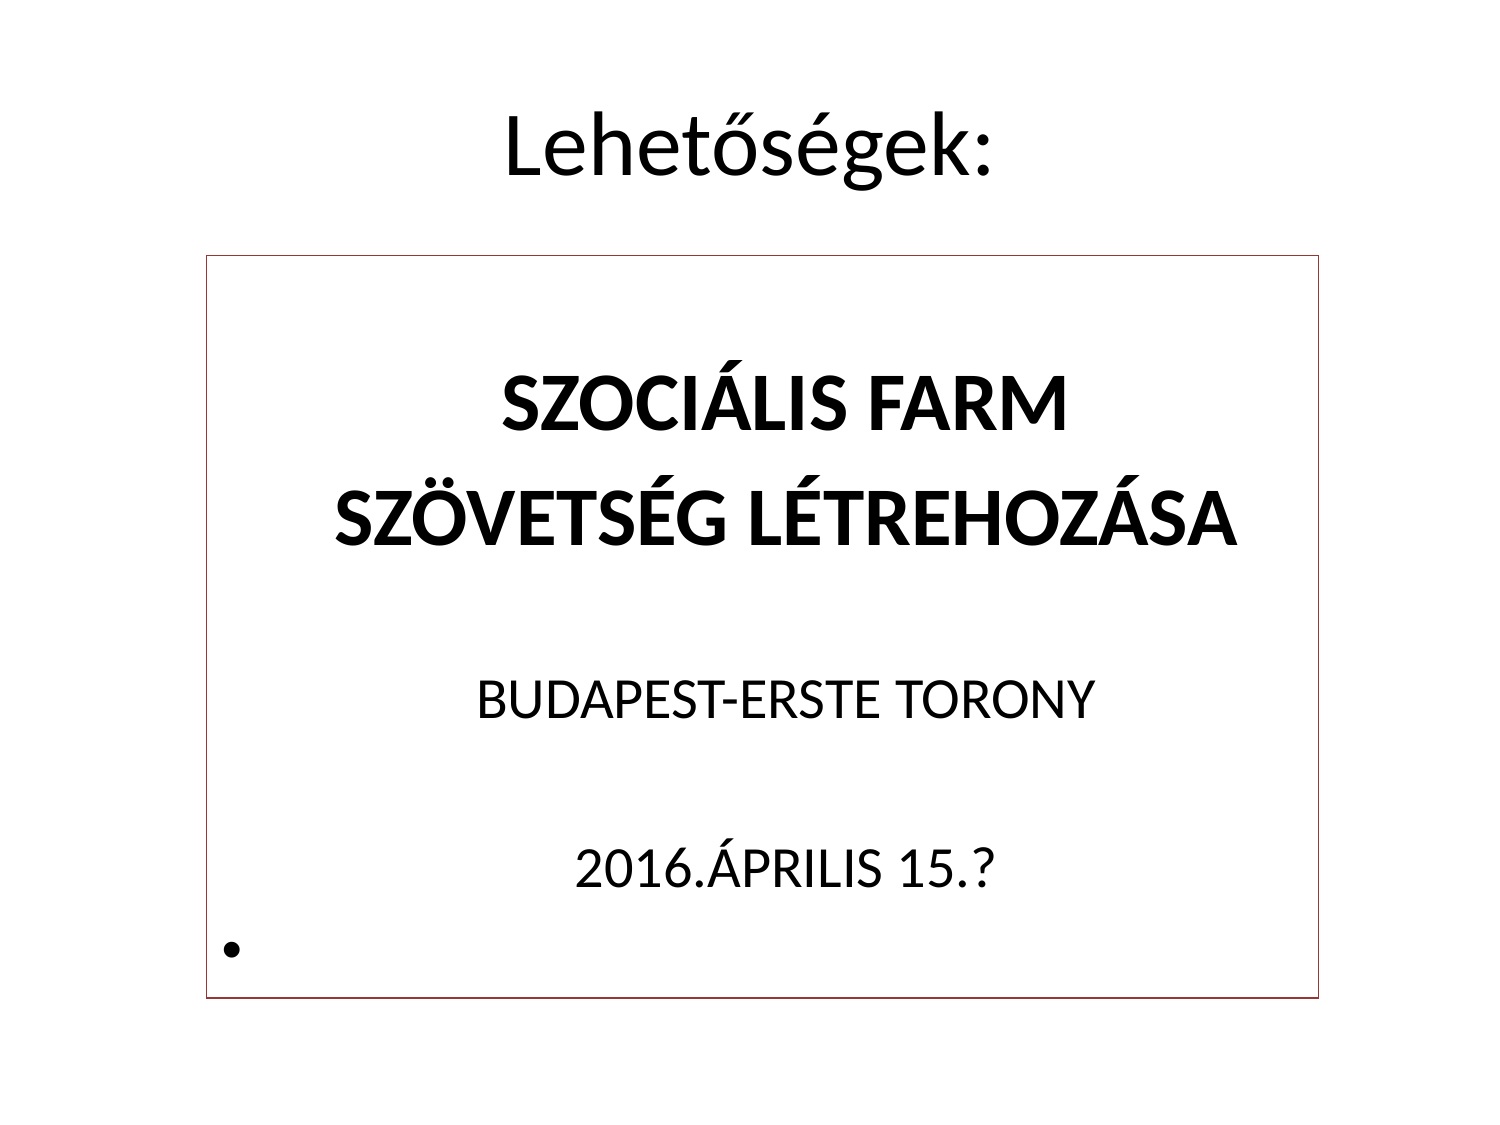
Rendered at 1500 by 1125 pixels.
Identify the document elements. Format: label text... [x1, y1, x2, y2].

title Lehetőségek: [75, 45, 1426, 233]
list SZOCIÁLIS FARM SZÖVETSÉG LÉTREHOZÁSA BUDAPEST-ERSTE TORONY 2016.ÁPRILIS 15.? [206, 255, 1319, 998]
